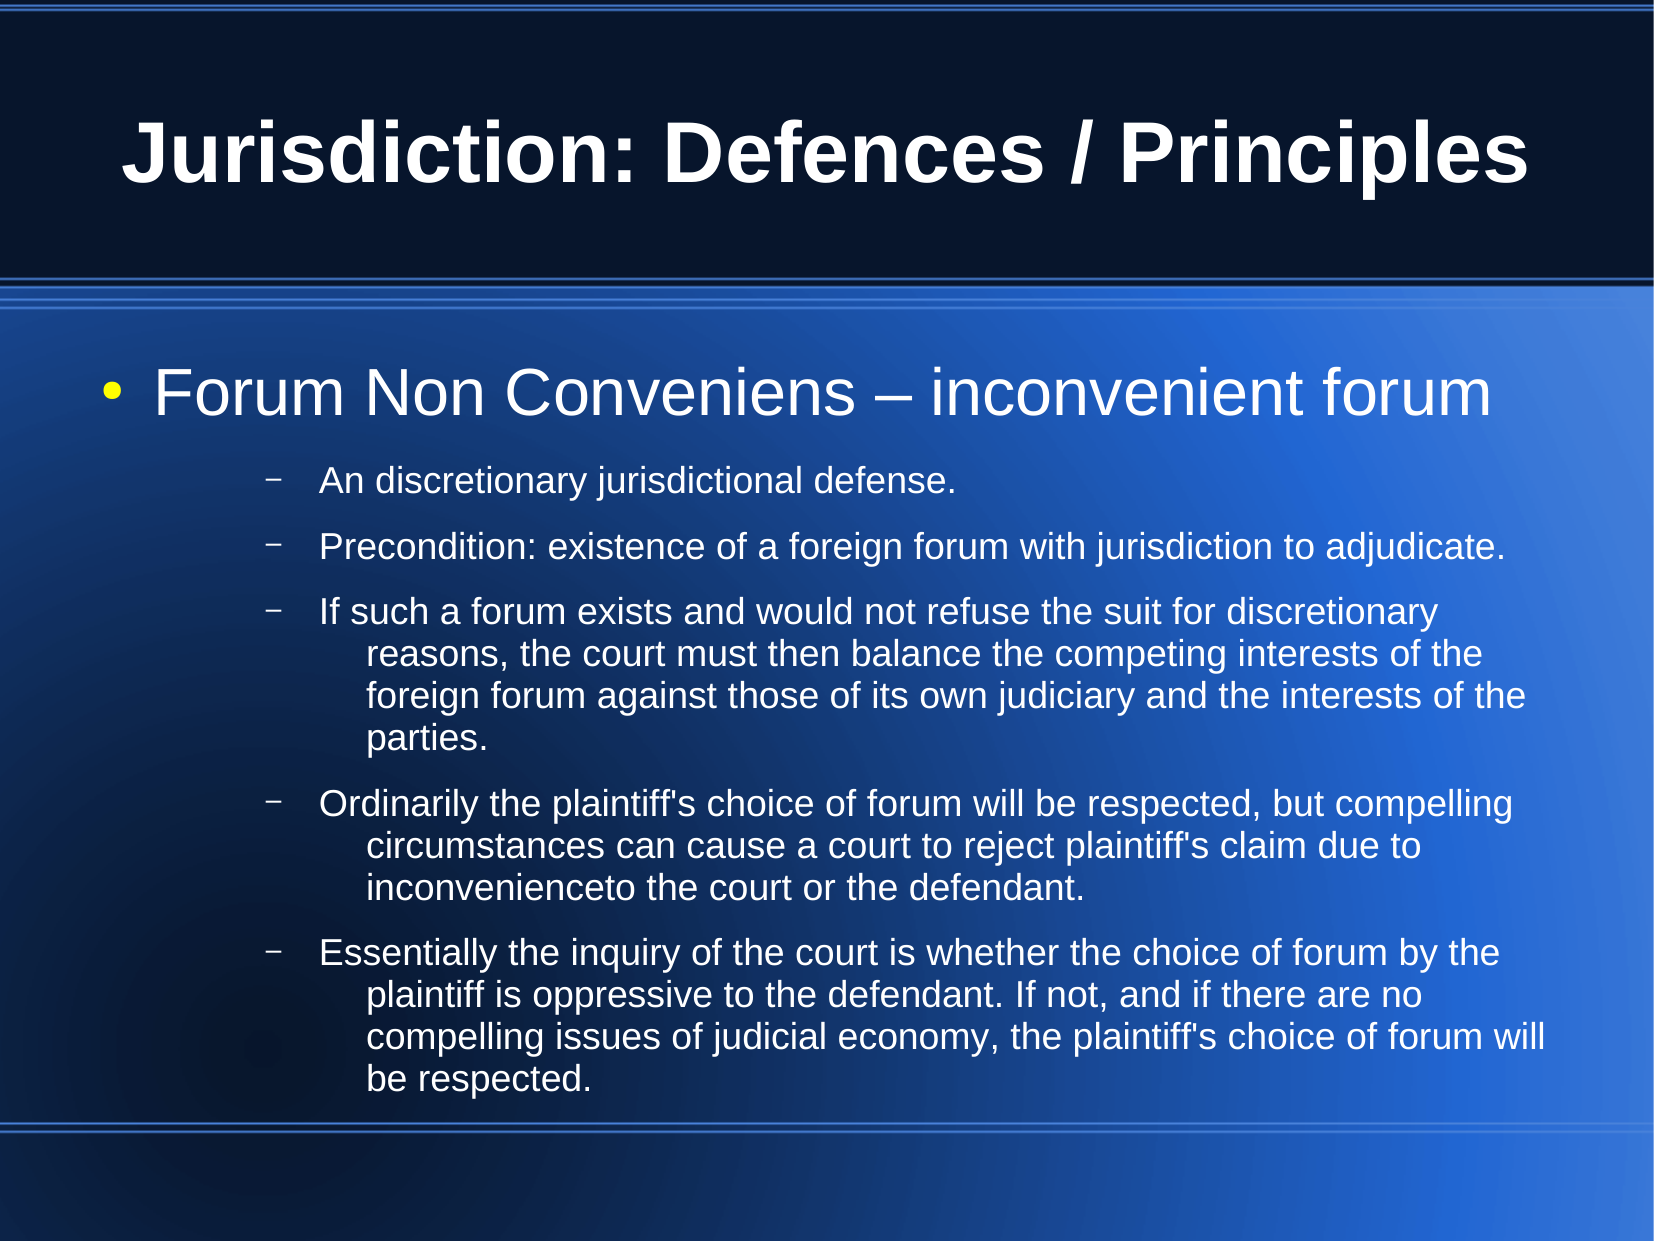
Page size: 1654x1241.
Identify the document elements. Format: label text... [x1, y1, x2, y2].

title Jurisdiction: Defences / Principles [82, 49, 1571, 257]
list Forum Non Conveniens – inconvenient forum An discretionary jurisdictional defense. Precondition: existence of a foreign forum with jurisdiction to adjudicate. If such a forum exists and would not refuse the suit for discretionary reasons, the court must then balance the competing interests of the foreign forum against those of its own judiciary and the interests of the parties. Ordinarily the plaintiff's choice of forum will be respected, but compelling circumstances can cause a court to reject plaintiff's claim due to inconvenienceto the court or the defendant. Essentially the inquiry of the court is whether the choice of forum by the plaintiff is oppressive to the defendant. If not, and if there are no compelling issues of judicial economy, the plaintiff's choice of forum will be respected. [82, 355, 1571, 1199]
picture [0, 0, 1654, 1241]
